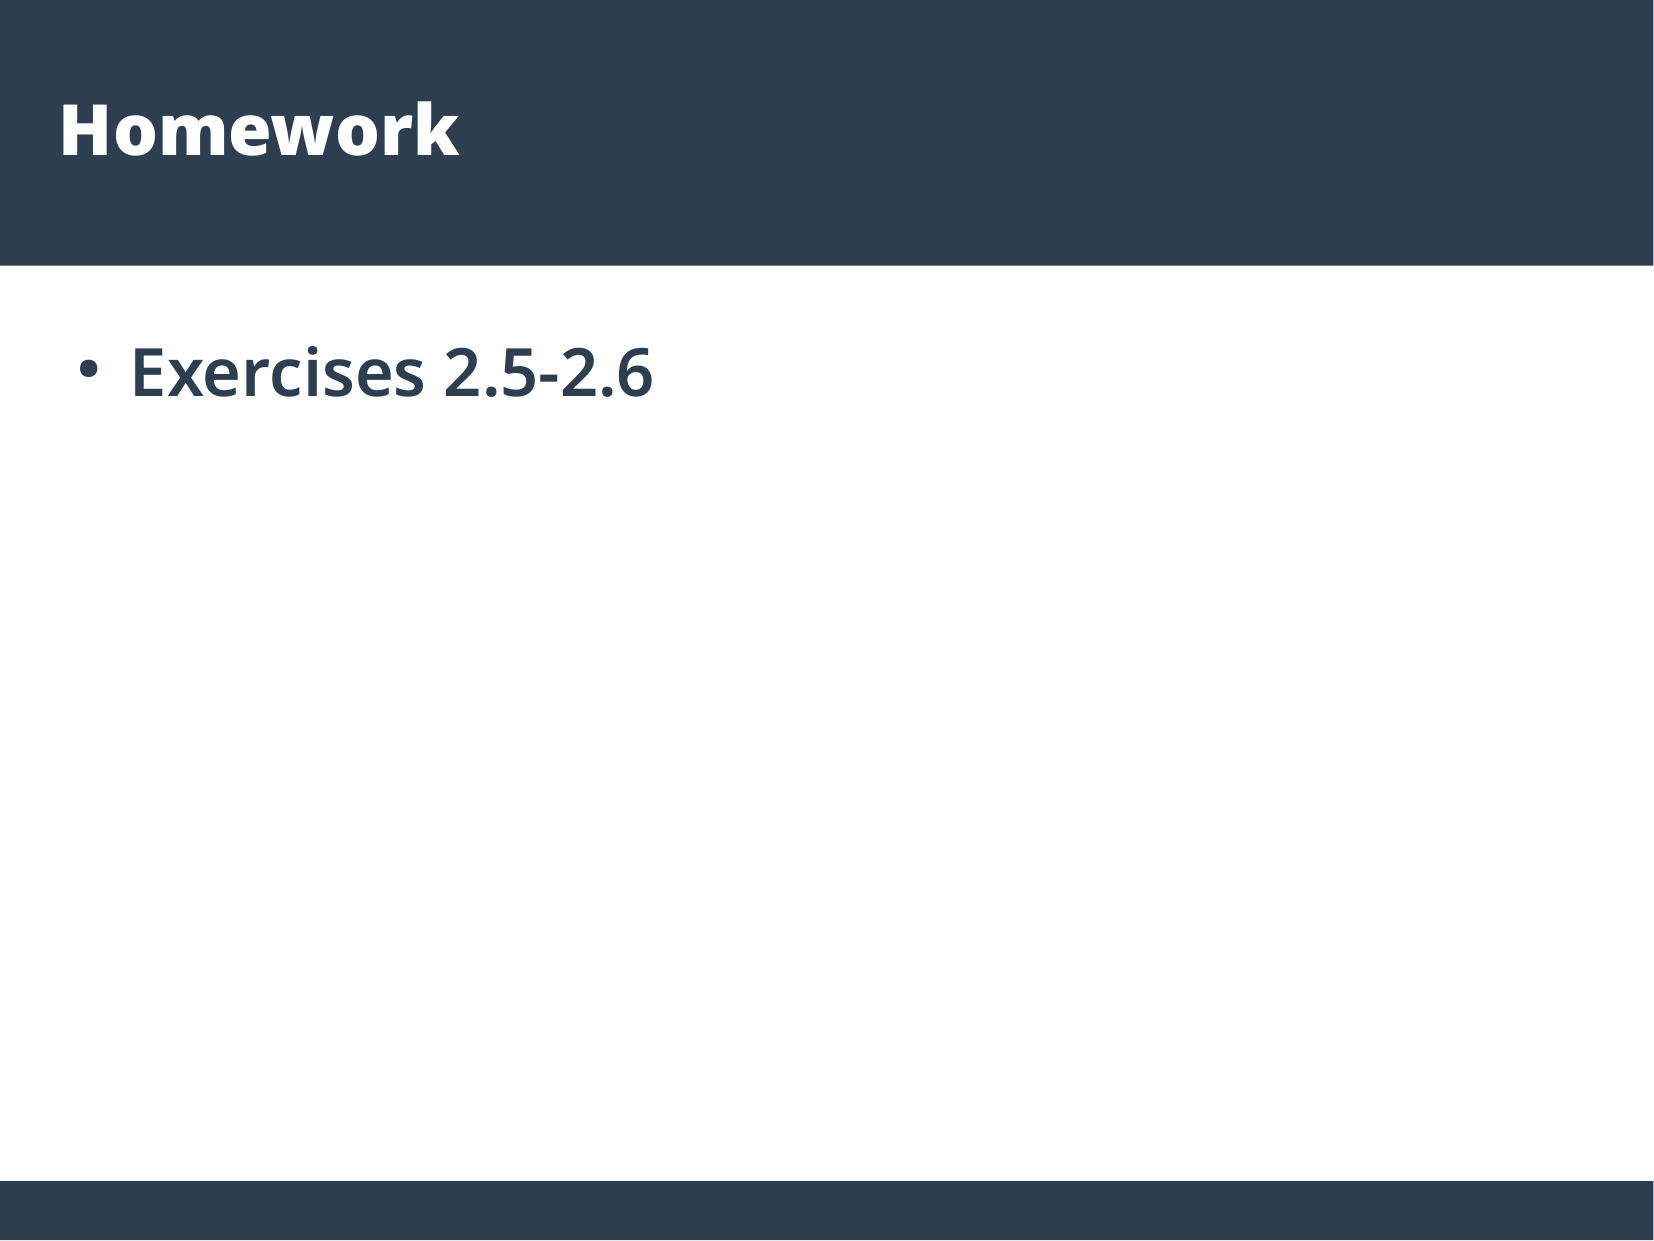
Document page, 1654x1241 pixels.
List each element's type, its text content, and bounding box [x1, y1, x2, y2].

title Homework [59, 49, 1595, 207]
list Exercises 2.5-2.6 [59, 324, 1595, 1152]
